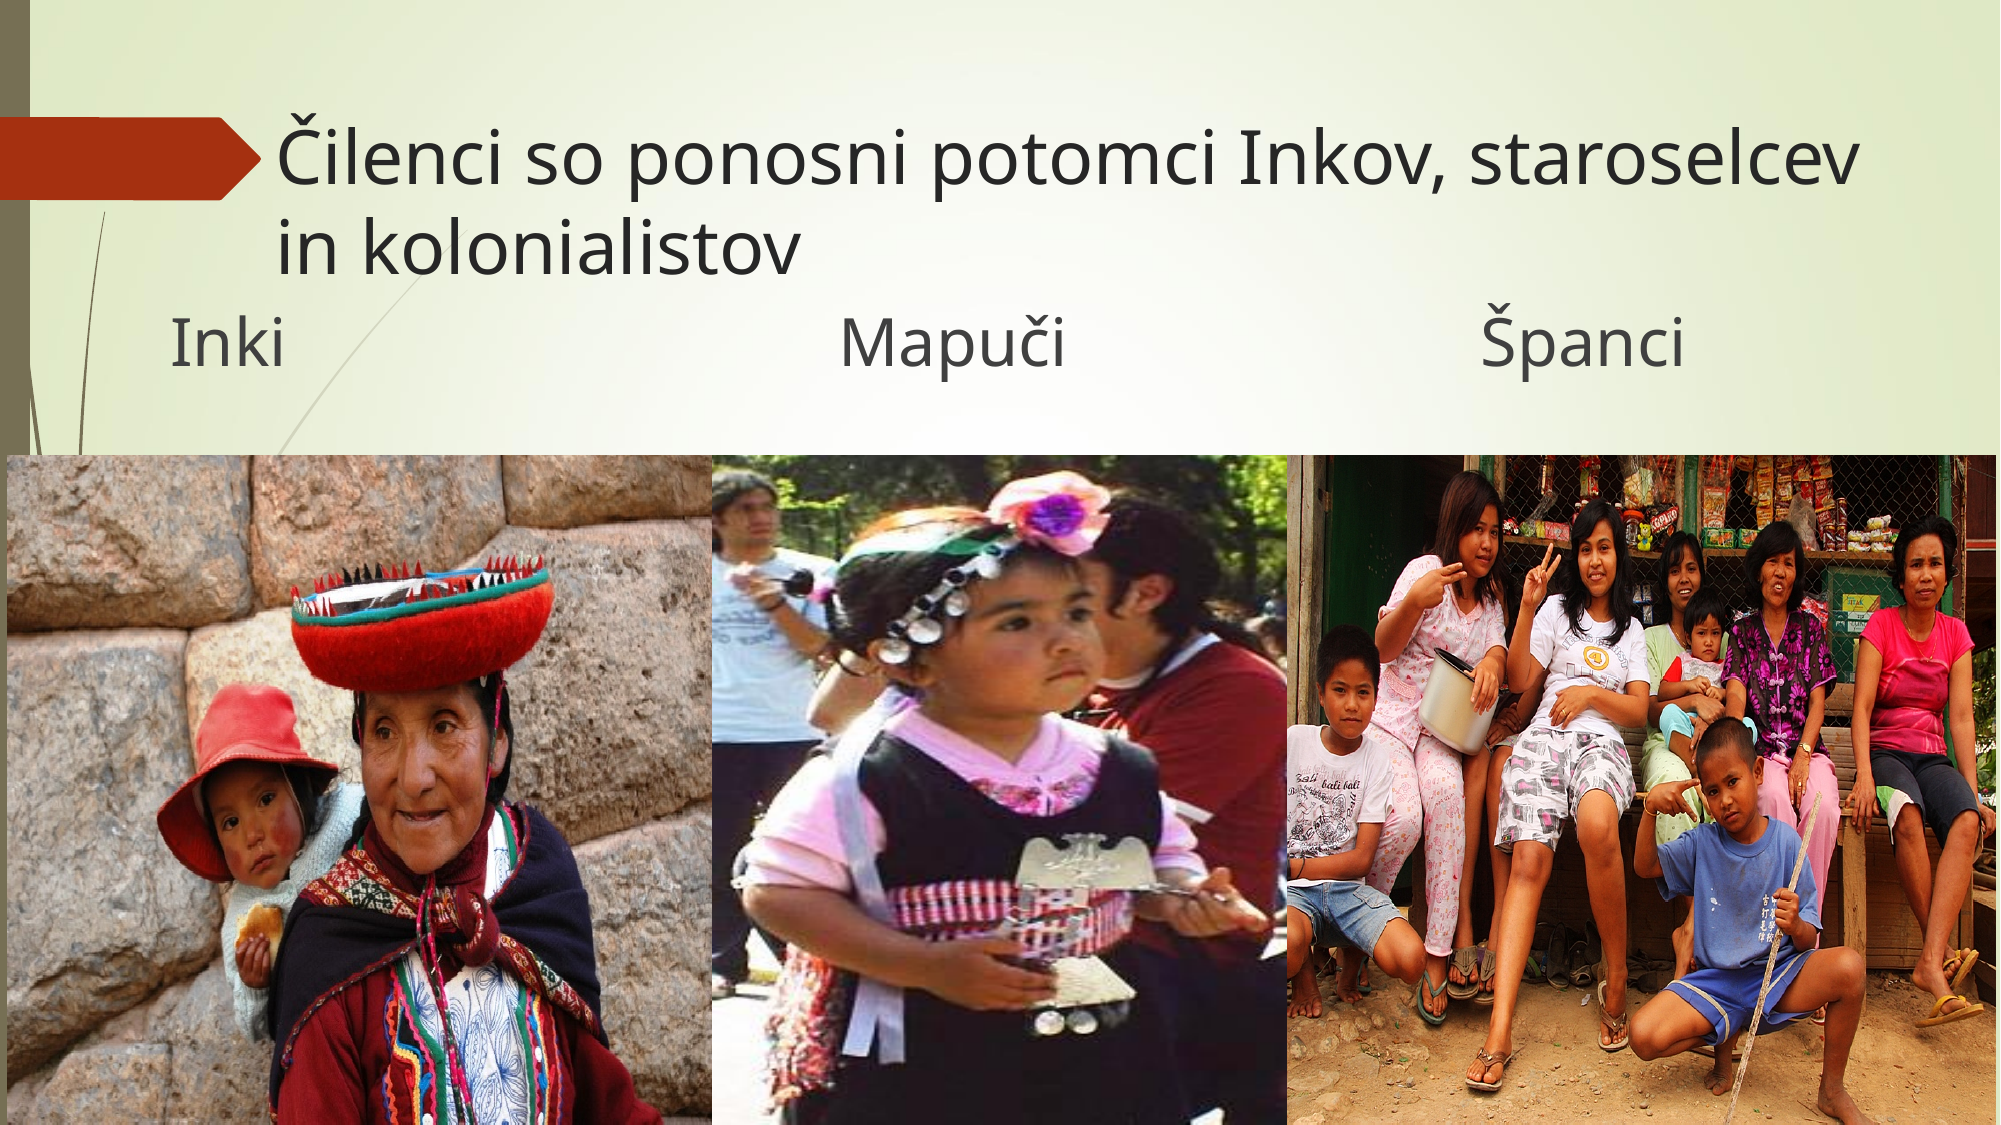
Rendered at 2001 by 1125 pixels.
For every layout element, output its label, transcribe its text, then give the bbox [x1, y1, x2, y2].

list Inki Mapuči Španci [0, 292, 2000, 913]
picture [30, 163, 260, 292]
title Čilenci so ponosni potomci Inkov, staroselcev in kolonialistov [260, 102, 1888, 292]
picture [7, 0, 2001, 1125]
